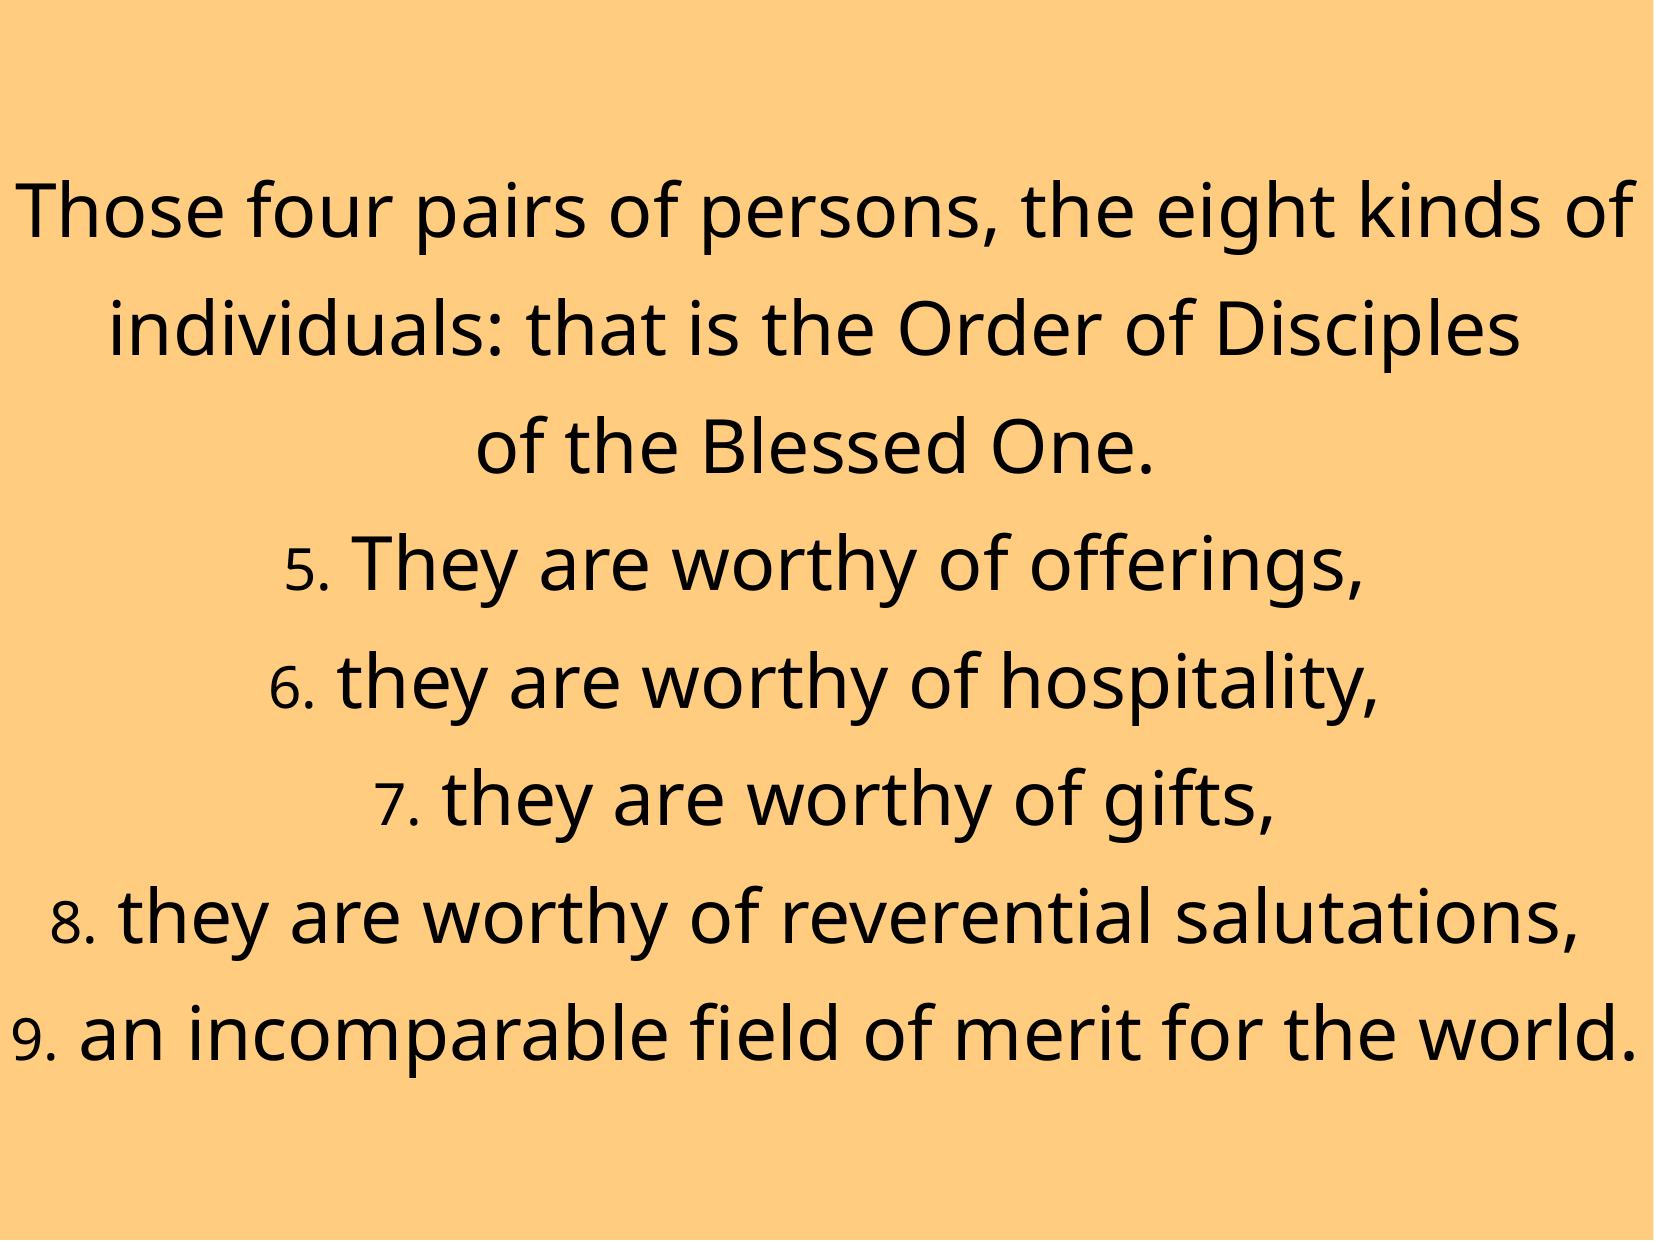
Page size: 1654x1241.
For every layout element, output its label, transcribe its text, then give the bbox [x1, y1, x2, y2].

subtitle Those four pairs of persons, the eight kinds of individuals: that is the Order of Disciples of the Blessed One. 5. They are worthy of offerings, 6. they are worthy of hospitality, 7. they are worthy of gifts, 8. they are worthy of reverential salutations, 9. an incomparable field of merit for the world. [4, 12, 1647, 1213]
